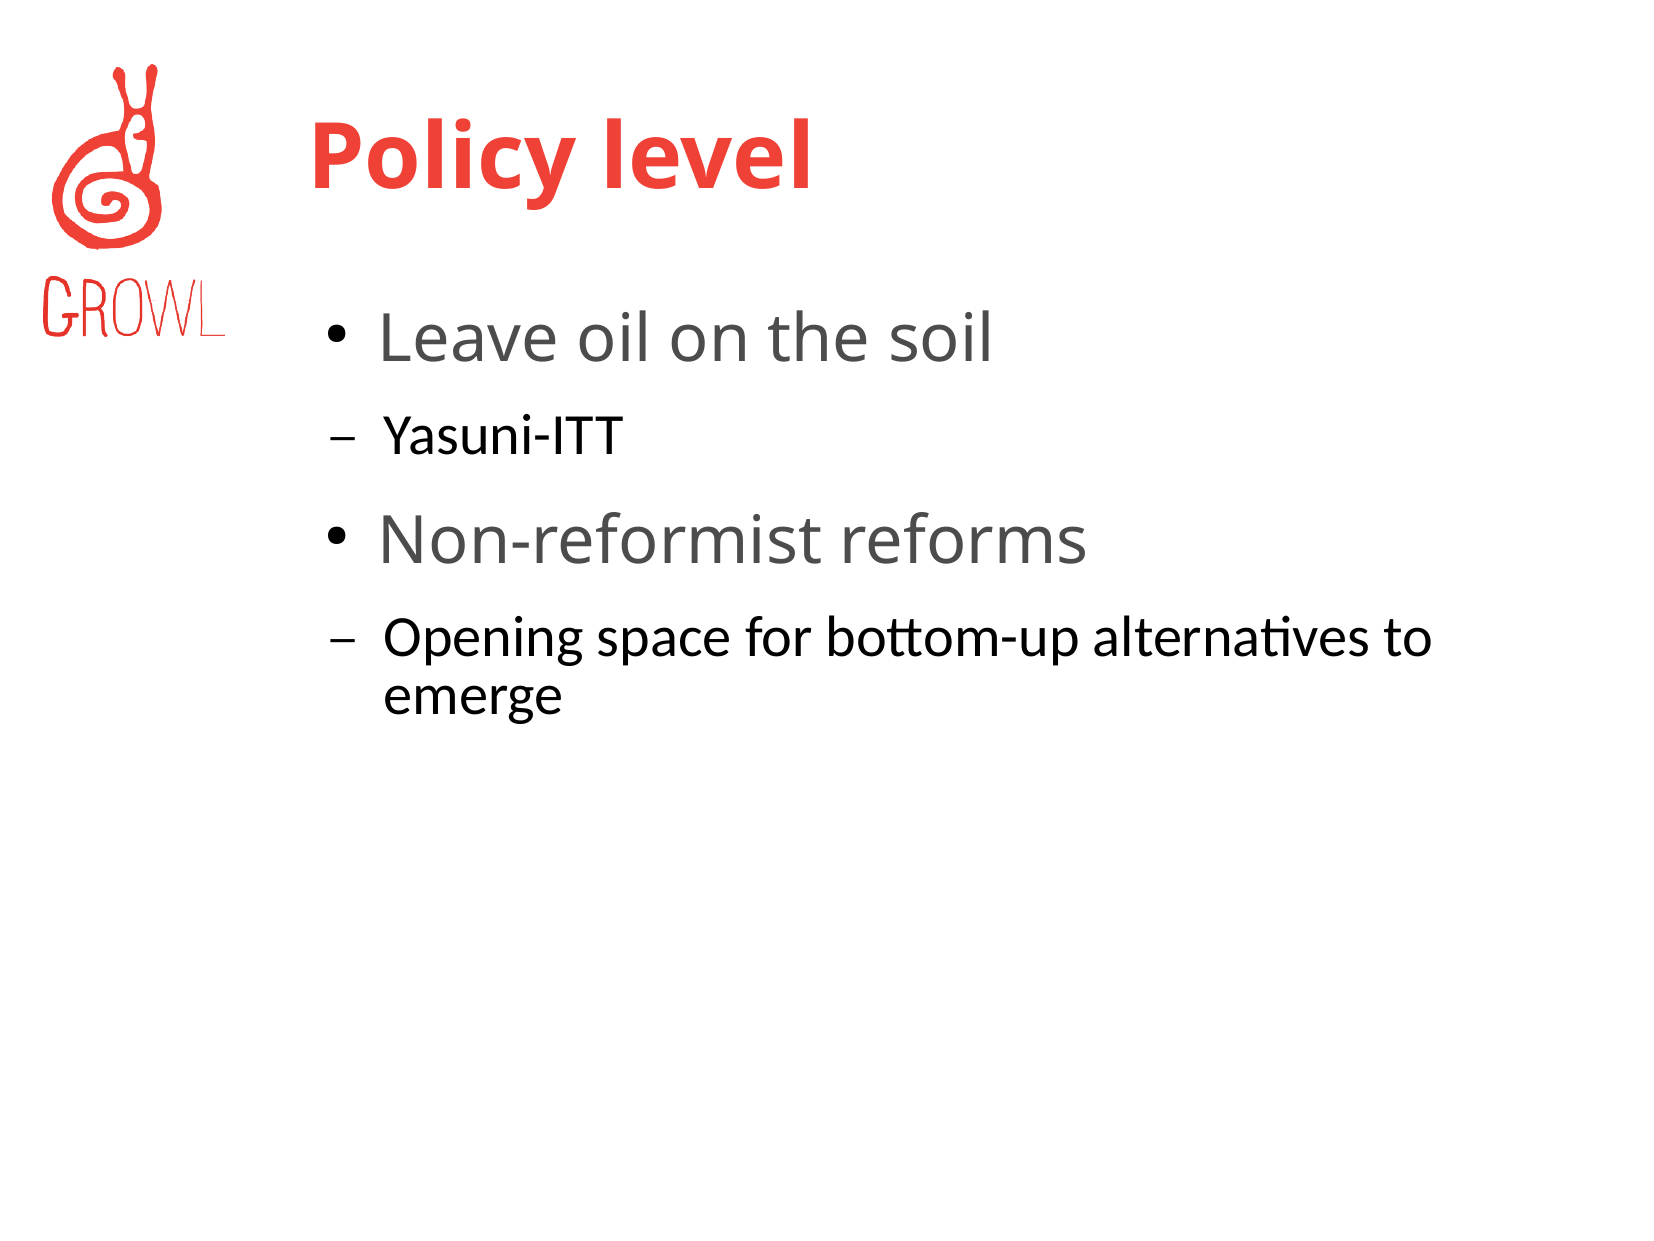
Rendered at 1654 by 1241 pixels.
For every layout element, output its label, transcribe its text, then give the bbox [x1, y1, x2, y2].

list Leave oil on the soil Yasuni-ITT Non-reformist reforms Opening space for bottom-up alternatives to emerge [307, 290, 1538, 1010]
picture [43, 64, 225, 337]
title Policy level [307, 49, 1571, 257]
